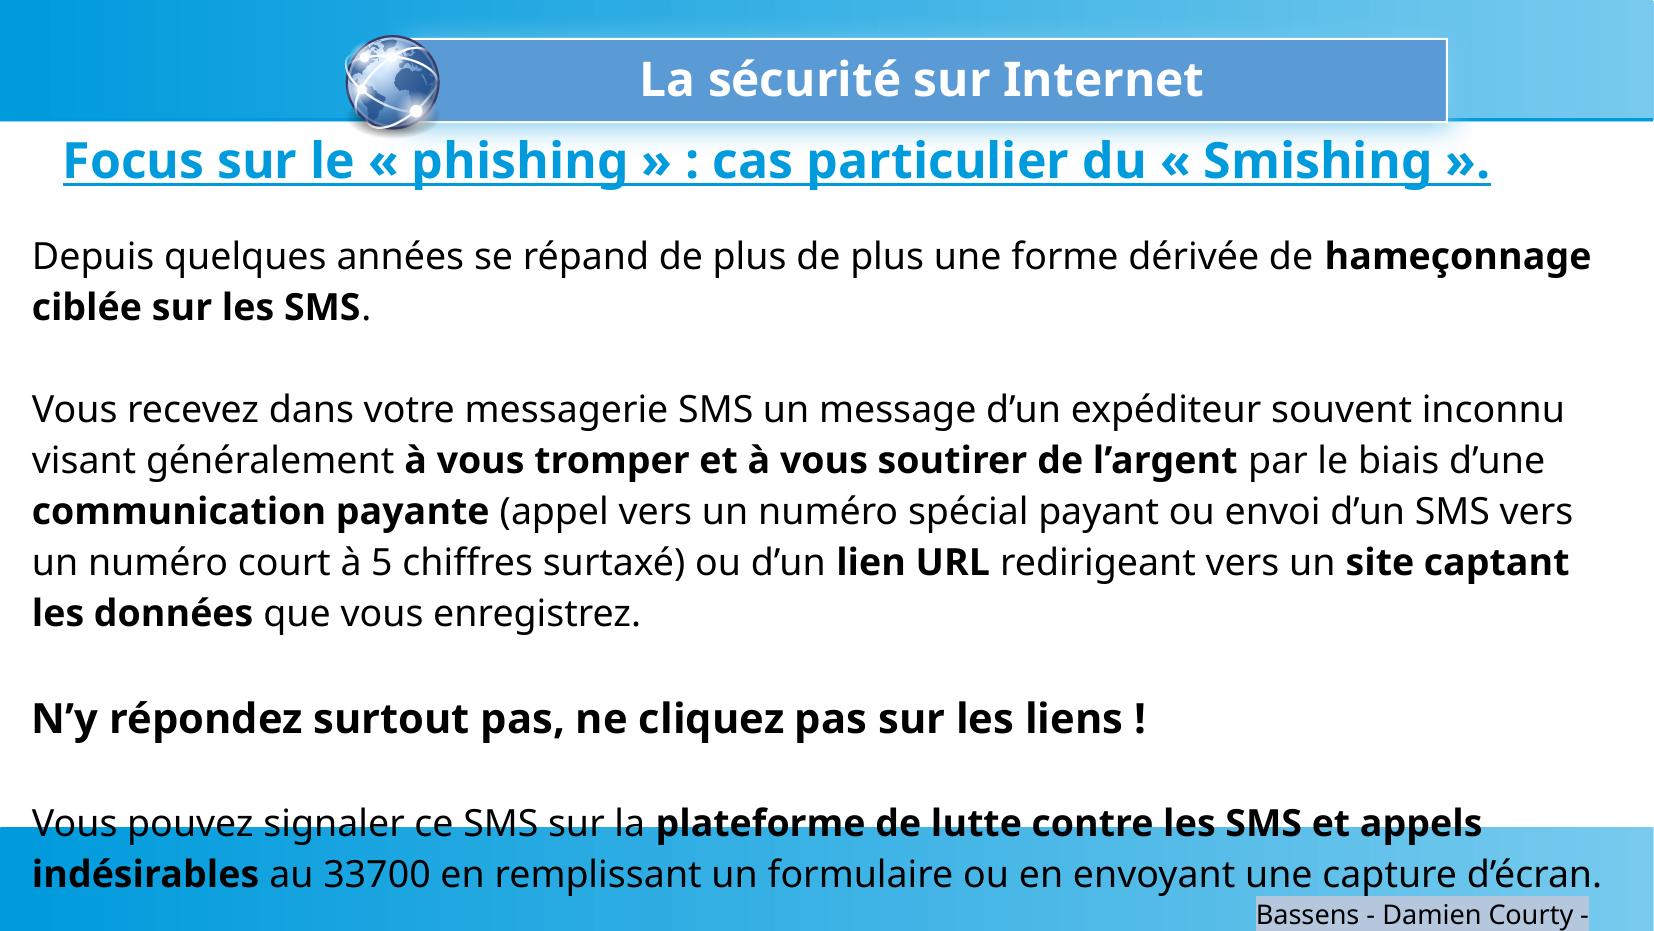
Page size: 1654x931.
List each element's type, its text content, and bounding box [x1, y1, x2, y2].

text_box La sécurité sur Internet [443, 38, 1447, 118]
text_box Depuis quelques années se répand de plus de plus une forme dérivée de hameçonnage ciblée sur les SMS. Vous recevez dans votre messagerie SMS un message d’un expéditeur souvent inconnu visant généralement à vous tromper et à vous soutirer de l’argent par le biais d’une communication payante (appel vers un numéro spécial payant ou envoi d’un SMS vers un numéro court à 5 chiffres surtaxé) ou d’un lien URL redirigeant vers un site captant les données que vous enregistrez. N’y répondez surtout pas, ne cliquez pas sur les liens ! Vous pouvez signaler ce SMS sur la plateforme de lutte contre les SMS et appels indésirables au 33700 en remplissant un formulaire ou en envoyant une capture d’écran. [17, 222, 1624, 814]
text_box Bassens - Damien Courty - 2024 [1241, 888, 1654, 931]
picture [341, 35, 443, 118]
text_box Focus sur le « phishing » : cas particulier du « Smishing ». [47, 118, 1577, 219]
